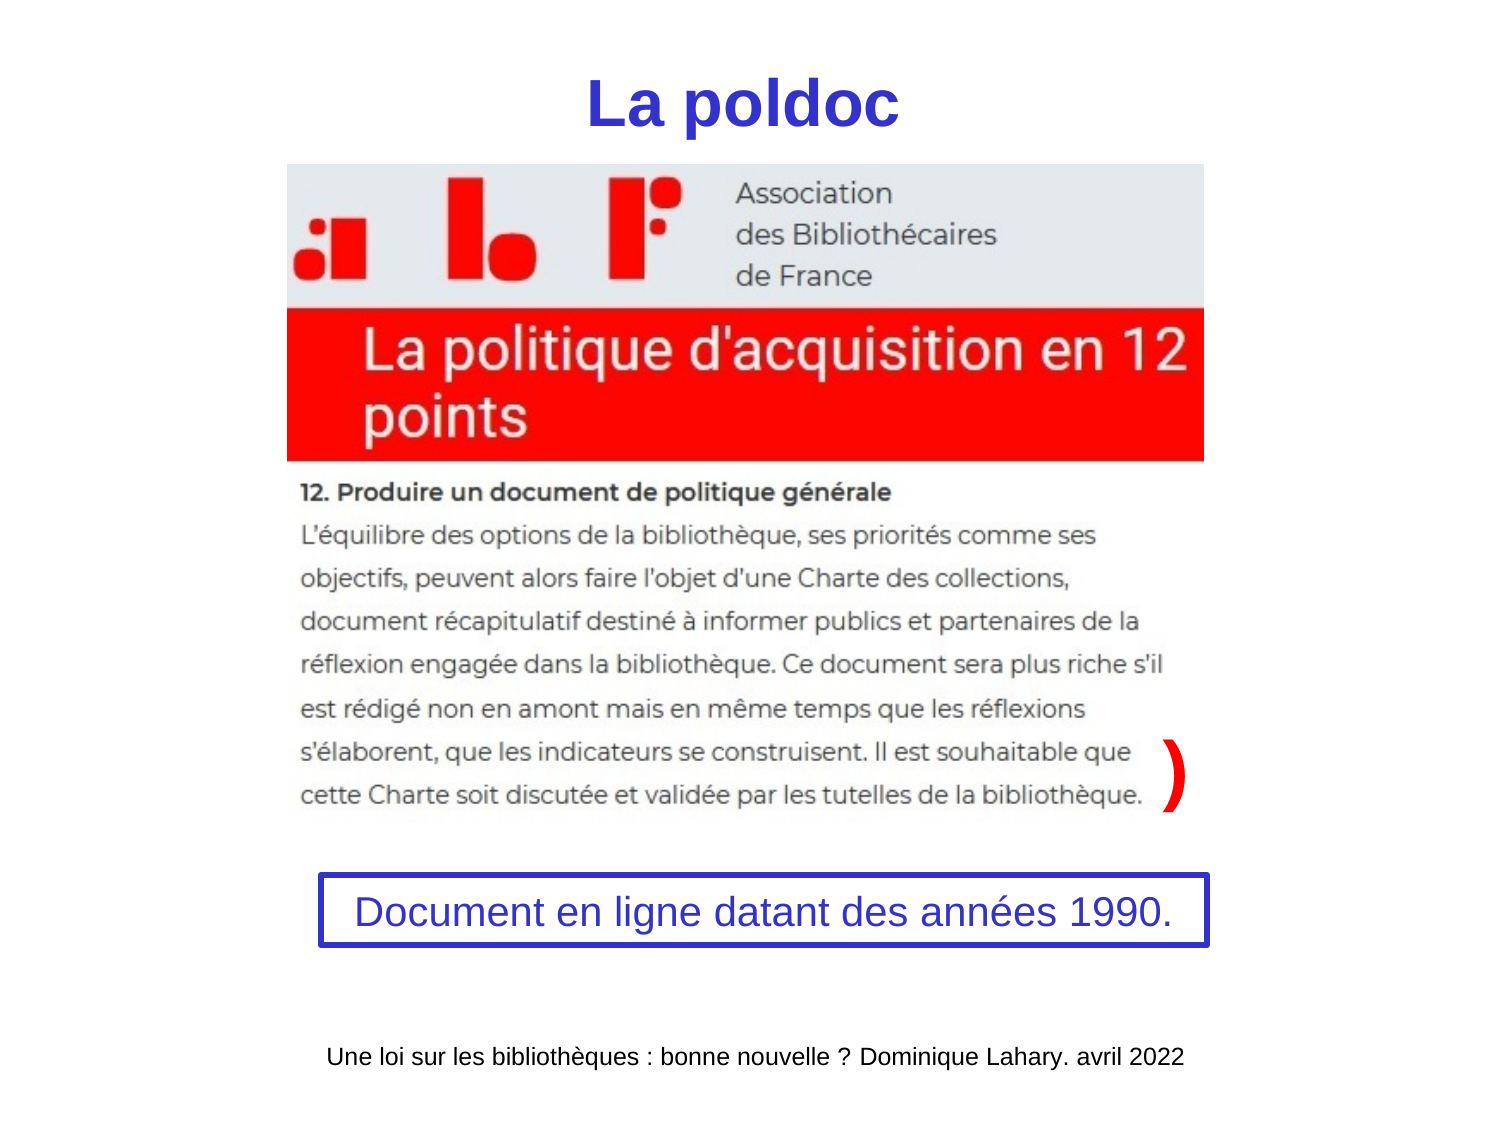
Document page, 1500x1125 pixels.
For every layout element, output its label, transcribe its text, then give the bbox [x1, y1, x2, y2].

picture [287, 164, 1204, 823]
text_box Une loi sur les bibliothèques : bonne nouvelle ? Dominique Lahary. avril 2022 [56, 1032, 1457, 1108]
text_box Document en ligne datant des années 1990. [321, 874, 1207, 946]
text_box La poldoc [49, 0, 1438, 200]
text_box ) [1145, 708, 1211, 832]
